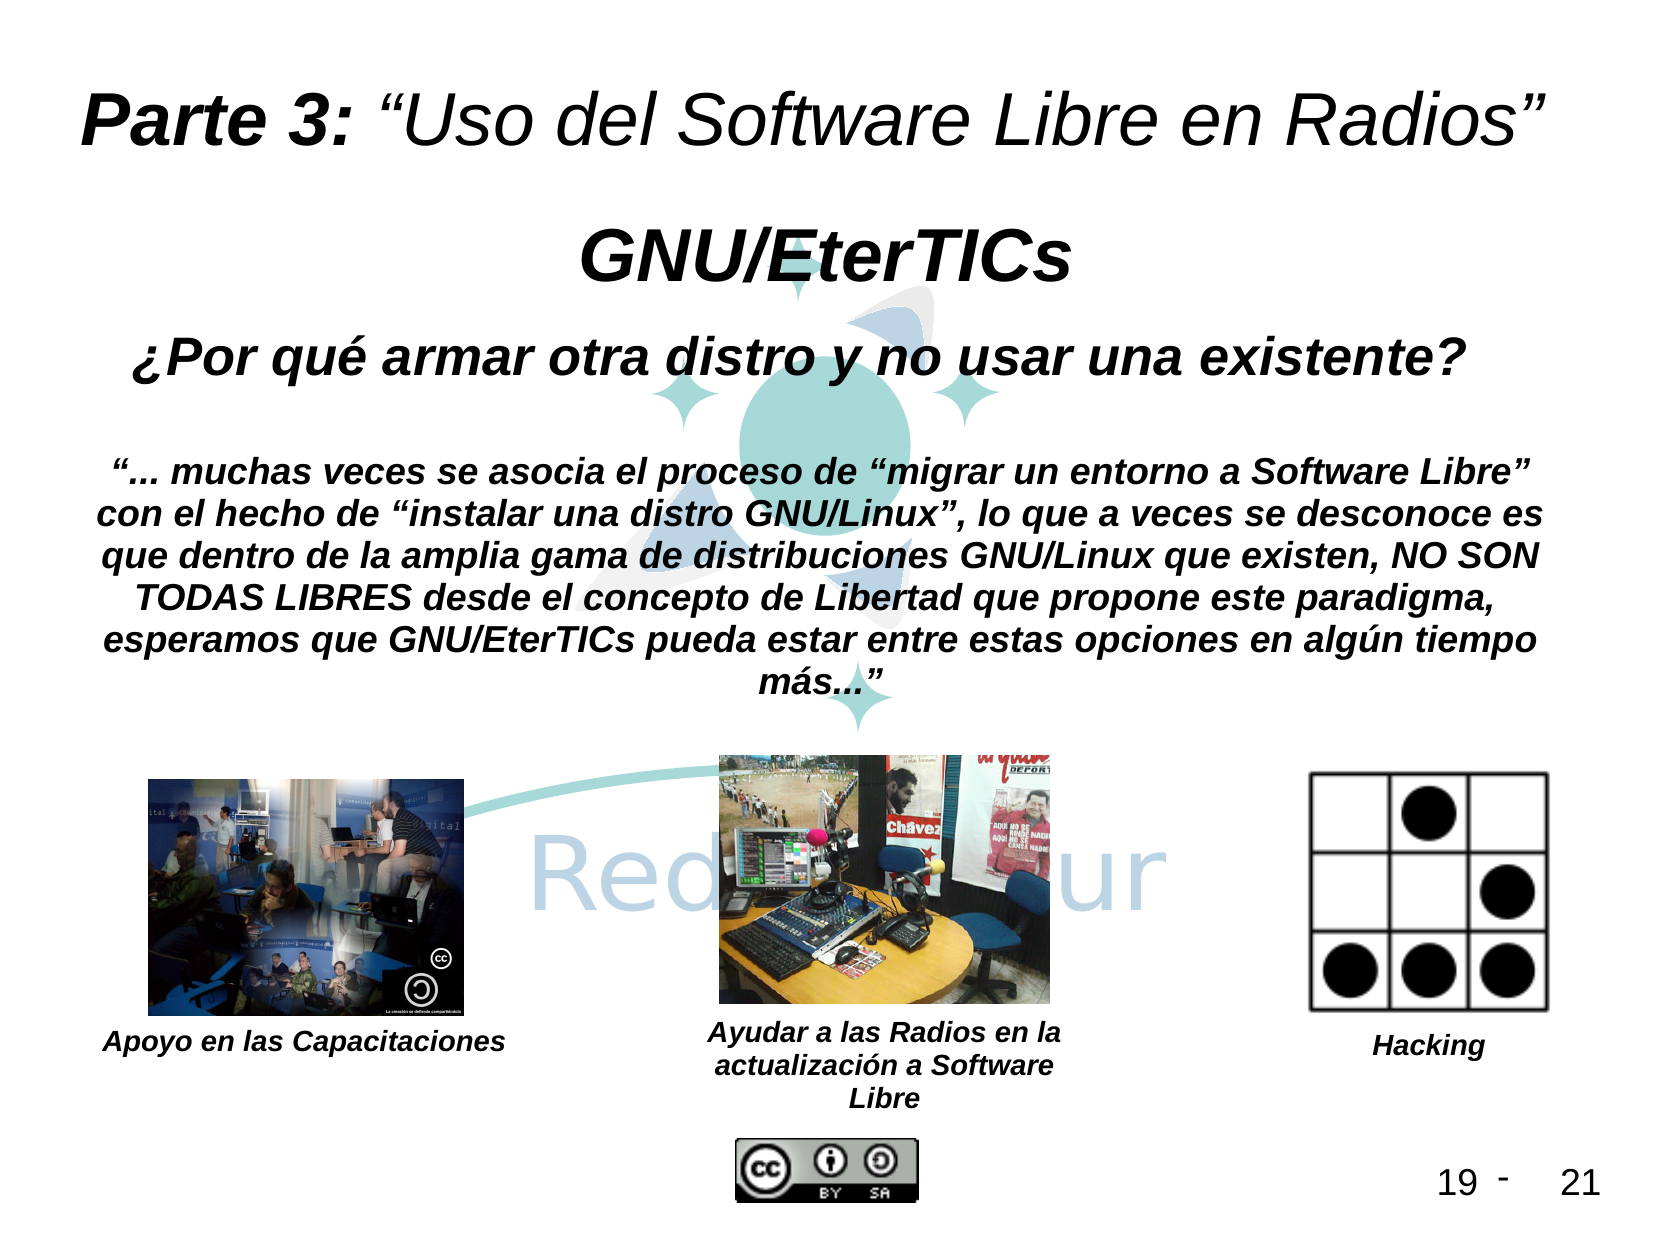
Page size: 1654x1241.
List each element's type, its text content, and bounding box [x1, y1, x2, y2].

picture [1292, 755, 1567, 1030]
picture [148, 710, 1192, 1205]
picture [461, 395, 1192, 442]
text_box Ayudar a las Radios en la actualización a Software Libre [678, 1008, 1092, 1123]
text_box Hacking [1346, 1021, 1512, 1070]
text_box Parte 3: “Uso del Software Libre en Radios” [80, 77, 1574, 162]
text_box “... muchas veces se asocia el proceso de “migrar un entorno a Software Libre” con el hecho de “instalar una distro GNU/Linux”, lo que a veces se desconoce es que dentro de la amplia gama de distribuciones GNU/Linux que existen, NO SON TODAS LIBRES desde el concepto de Libertad que propone este paradigma, esperamos que GNU/EterTICs pueda estar entre estas opciones en algún tiempo más...” [59, 442, 1583, 710]
text_box Apoyo en las Capacitaciones [87, 1018, 525, 1066]
picture [461, 211, 1192, 318]
text_box ¿Por qué armar otra distro y no usar una existente? [118, 318, 1489, 395]
text_box 21 [1545, 1154, 1642, 1225]
text_box <número> [1421, 1154, 1545, 1225]
title GNU/EterTICs [540, 197, 1114, 314]
text_box - [1482, 1147, 1530, 1205]
